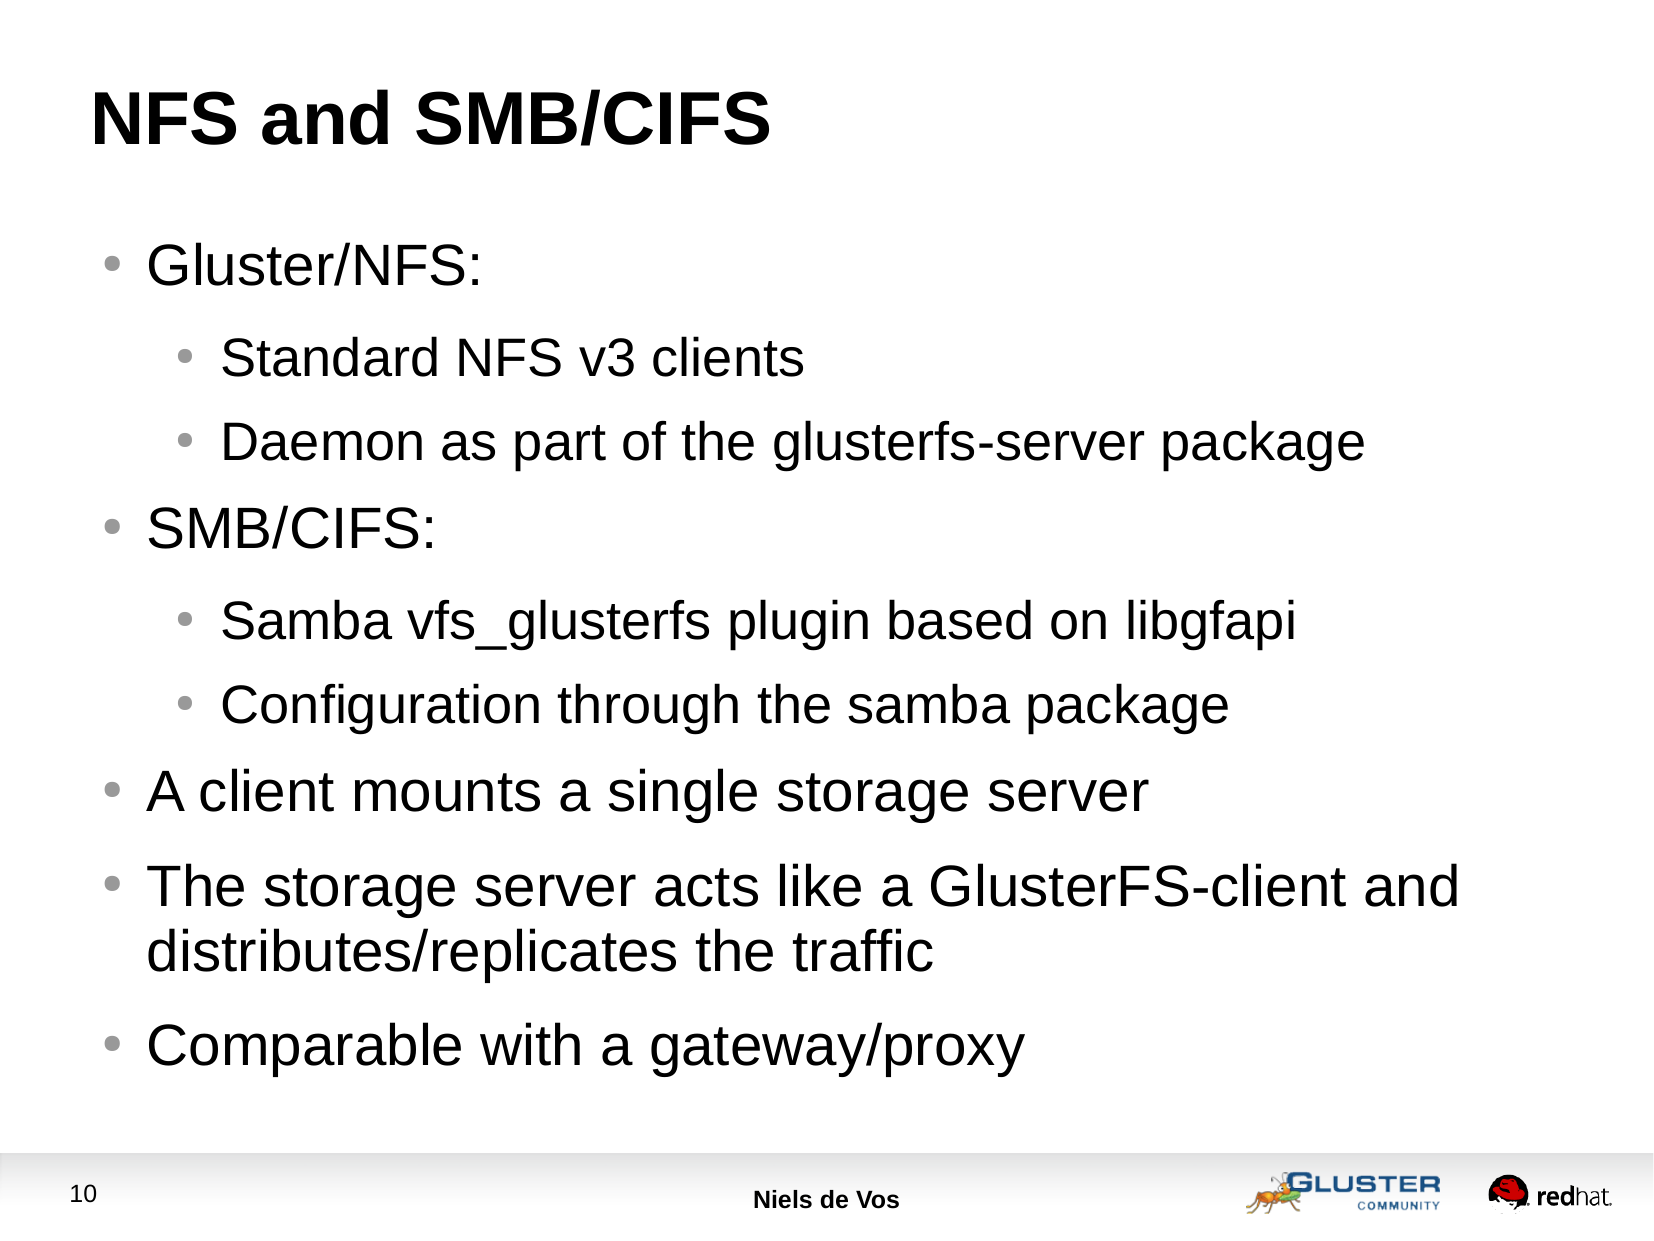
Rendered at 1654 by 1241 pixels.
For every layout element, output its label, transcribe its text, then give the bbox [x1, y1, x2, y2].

list Gluster/NFS: Standard NFS v3 clients Daemon as part of the glusterfs-server package SMB/CIFS: Samba vfs_glusterfs plugin based on libgfapi Configuration through the samba package A client mounts a single storage server The storage server acts like a GlusterFS-client and distributes/replicates the traffic Comparable with a gateway/proxy [86, 232, 1576, 1111]
title NFS and SMB/CIFS [90, 15, 1579, 223]
picture [0, 1153, 1654, 1238]
